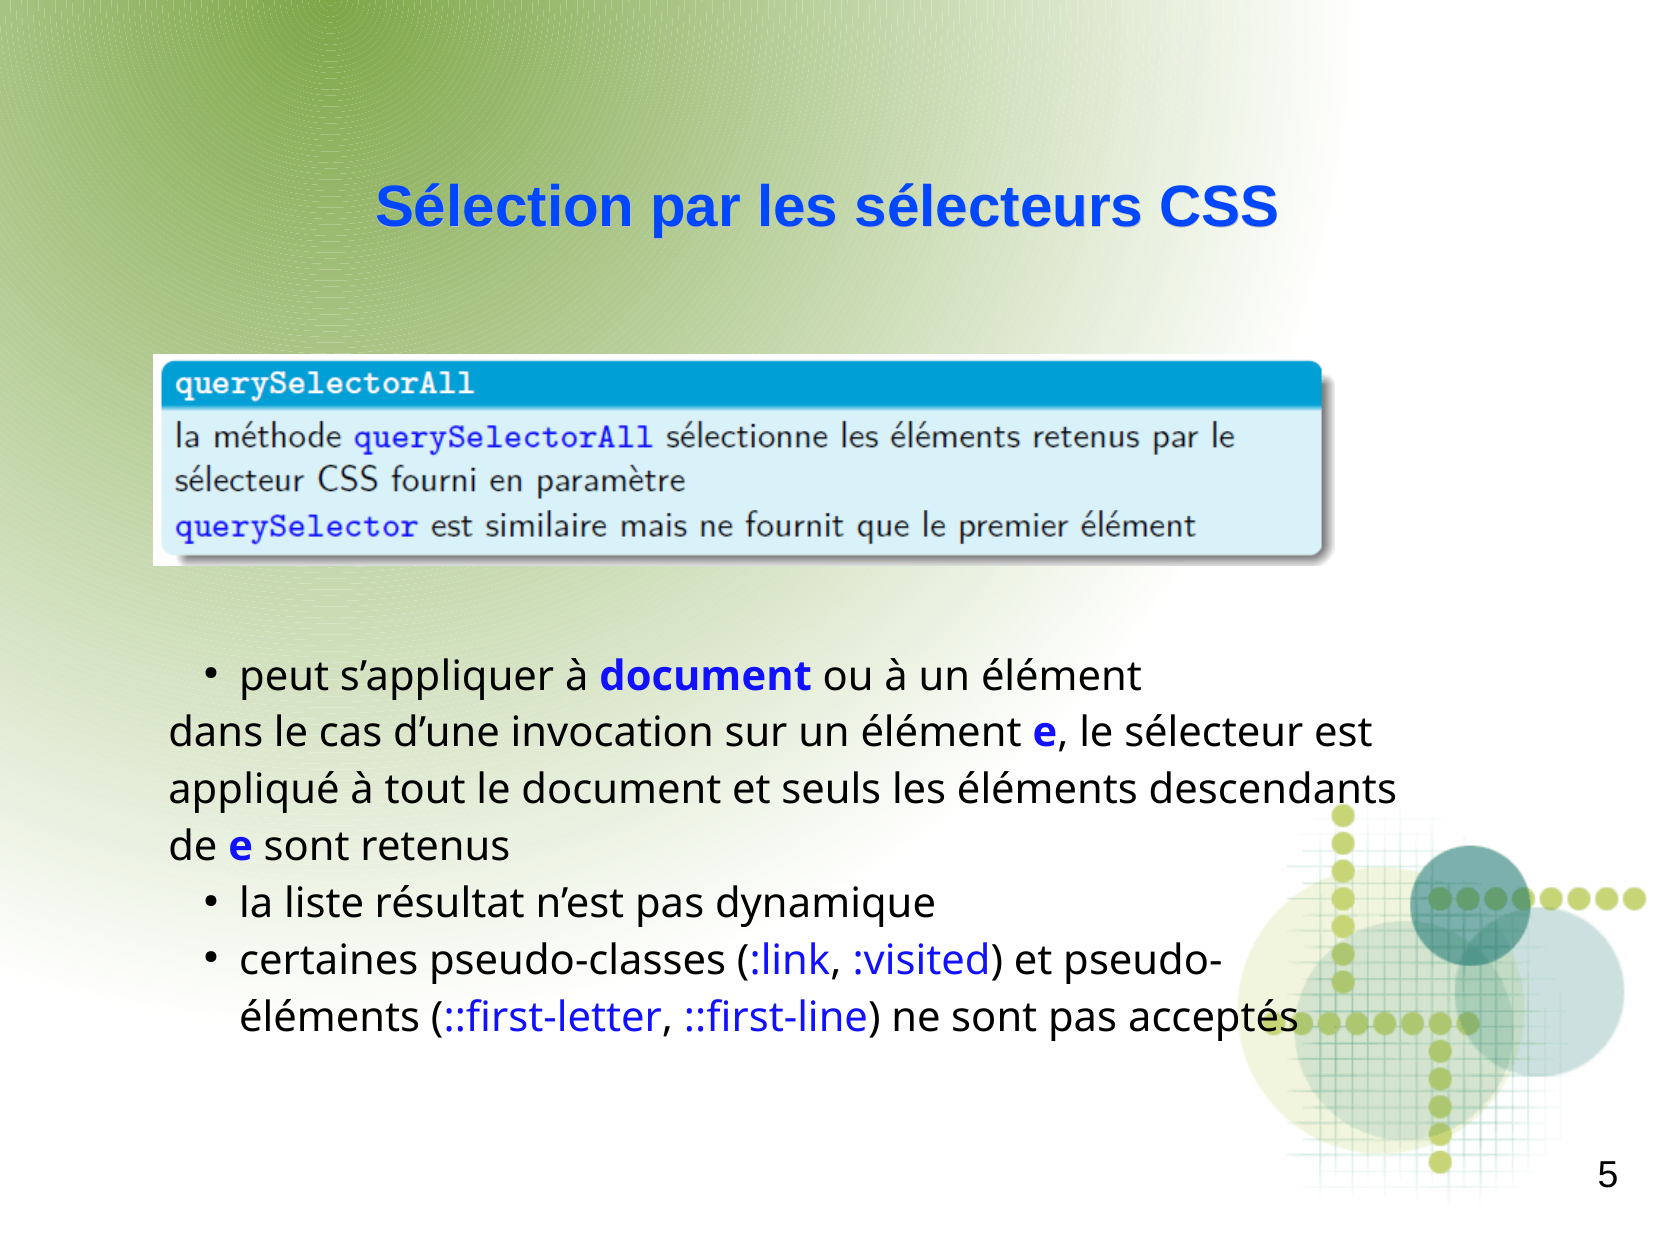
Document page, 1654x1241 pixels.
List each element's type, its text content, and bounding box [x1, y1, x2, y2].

picture [153, 354, 1335, 566]
text_box <numéro> [1582, 1145, 1654, 1217]
title Sélection par les sélecteurs CSS [121, 102, 1534, 310]
picture [1224, 792, 1654, 1211]
text_box peut s’appliquer à document ou à un élément dans le cas d’une invocation sur un élément e, le sélecteur est appliqué à tout le document et seuls les éléments descendants de e sont retenus la liste résultat n’est pas dynamique certaines pseudo-classes (:link, :visited) et pseudo-éléments (::first-letter, ::first-line) ne sont pas acceptés [153, 637, 1418, 1060]
